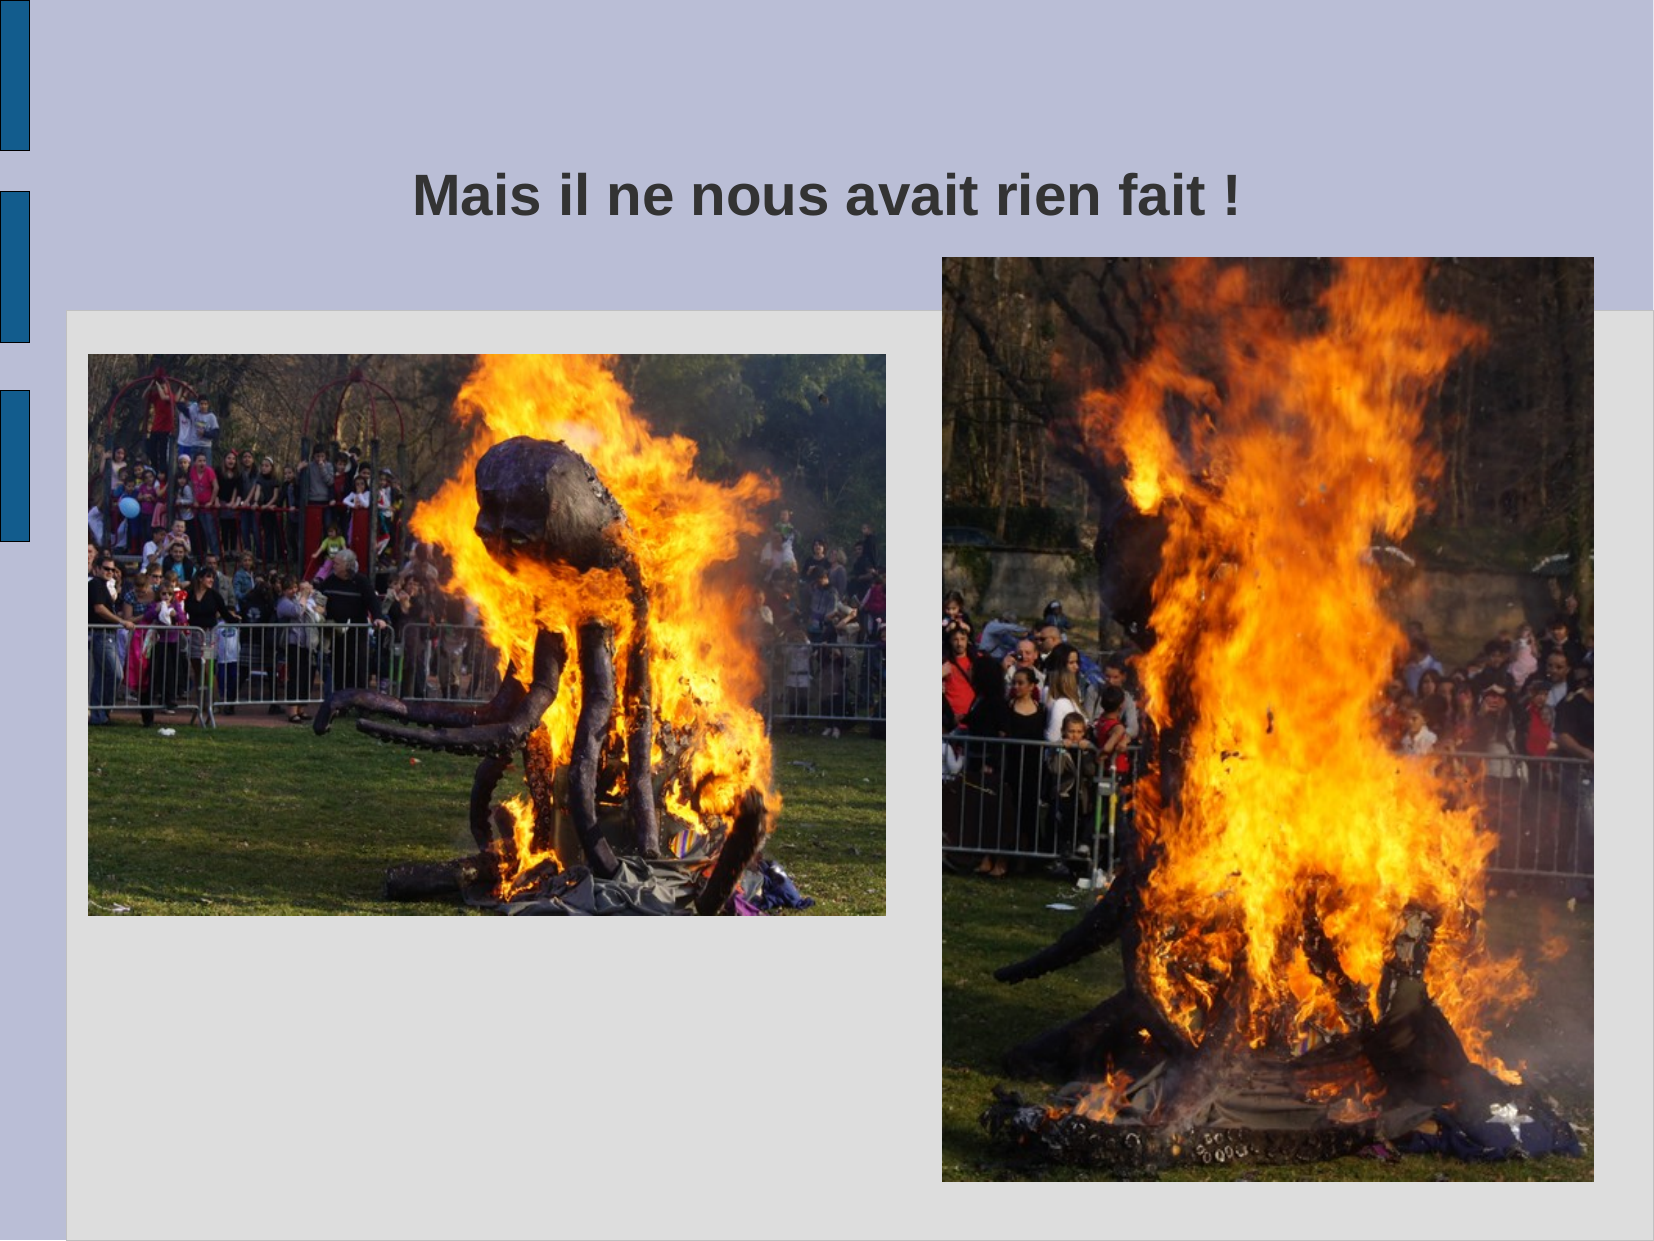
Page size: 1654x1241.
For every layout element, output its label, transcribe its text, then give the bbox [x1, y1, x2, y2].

picture [88, 354, 886, 916]
title Mais il ne nous avait rien fait ! [121, 91, 1534, 299]
picture [942, 257, 1594, 1182]
